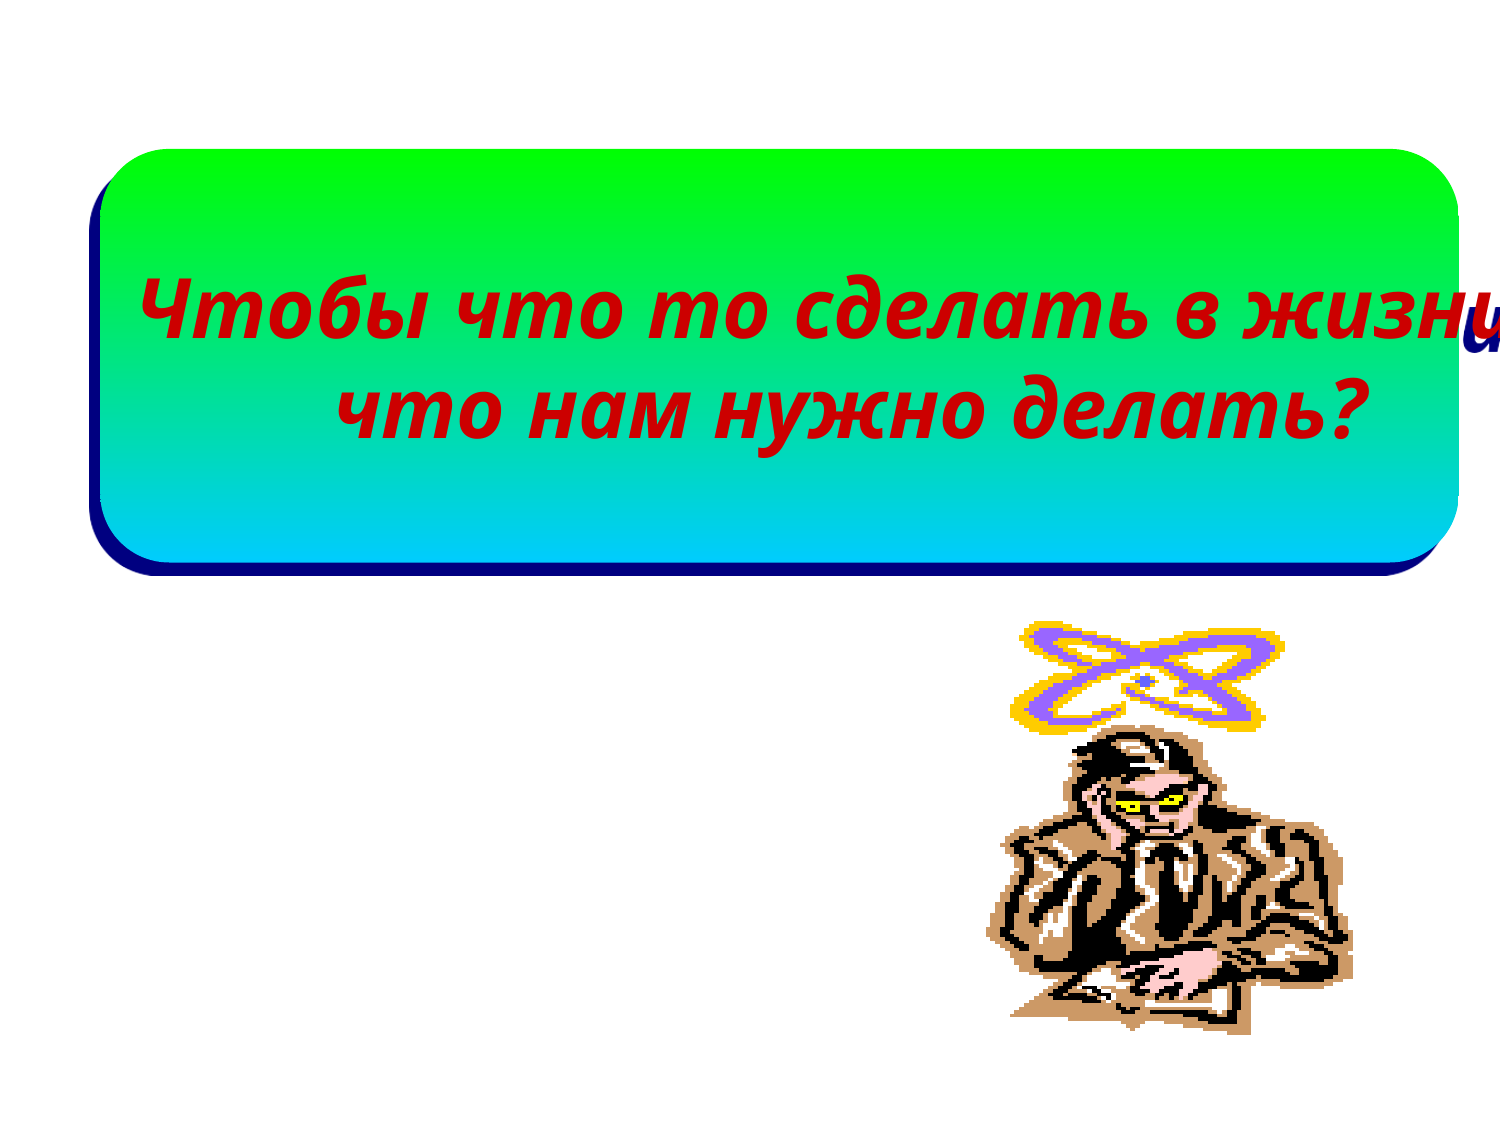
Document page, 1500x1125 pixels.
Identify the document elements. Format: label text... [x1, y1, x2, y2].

picture [986, 563, 1353, 1035]
text_box Чтобы что то сделать в жизни, что нам нужно делать? [100, 148, 1459, 563]
